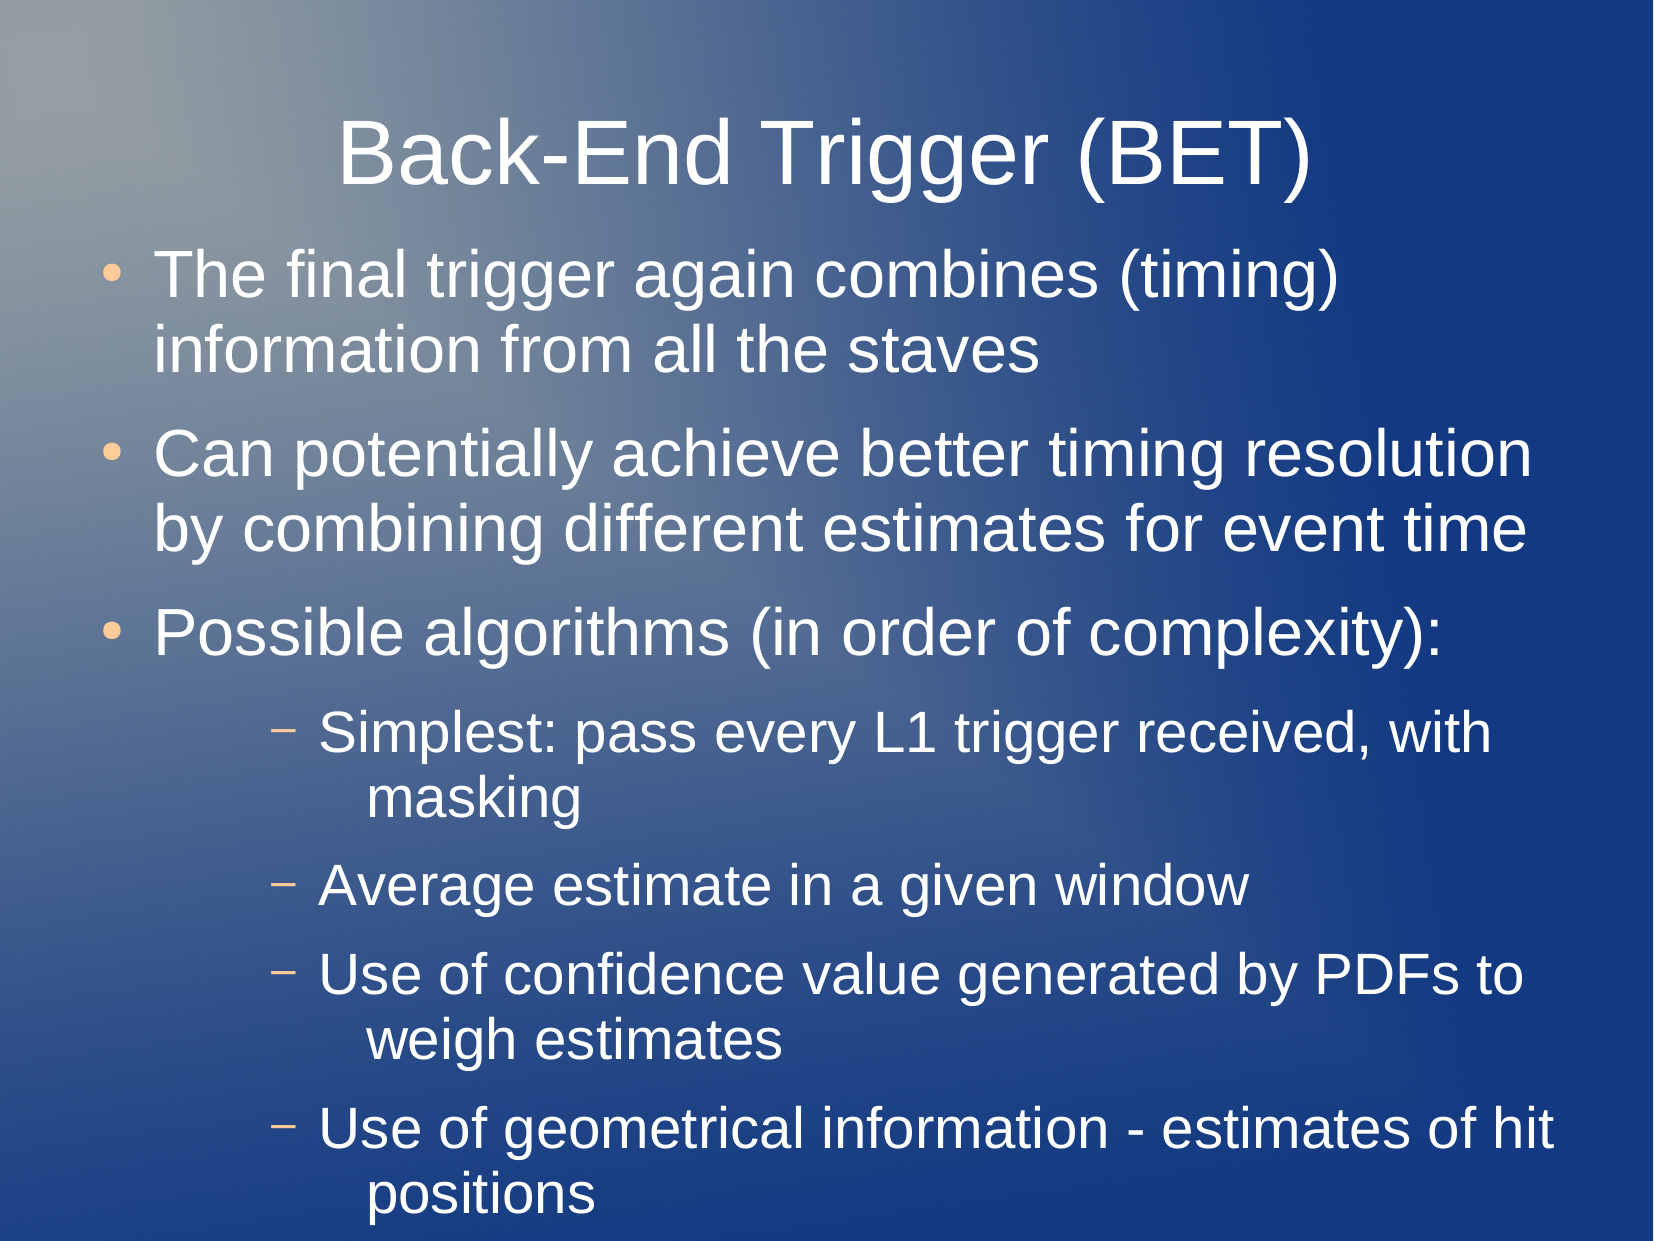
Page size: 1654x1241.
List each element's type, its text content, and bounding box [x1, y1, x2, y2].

list The final trigger again combines (timing) information from all the staves Can potentially achieve better timing resolution by combining different estimates for event time Possible algorithms (in order of complexity): Simplest: pass every L1 trigger received, with masking Average estimate in a given window Use of confidence value generated by PDFs to weigh estimates Use of geometrical information - estimates of hit positions [82, 237, 1571, 1226]
picture [0, 0, 1654, 1241]
title Back-End Trigger (BET) [82, 49, 1571, 237]
